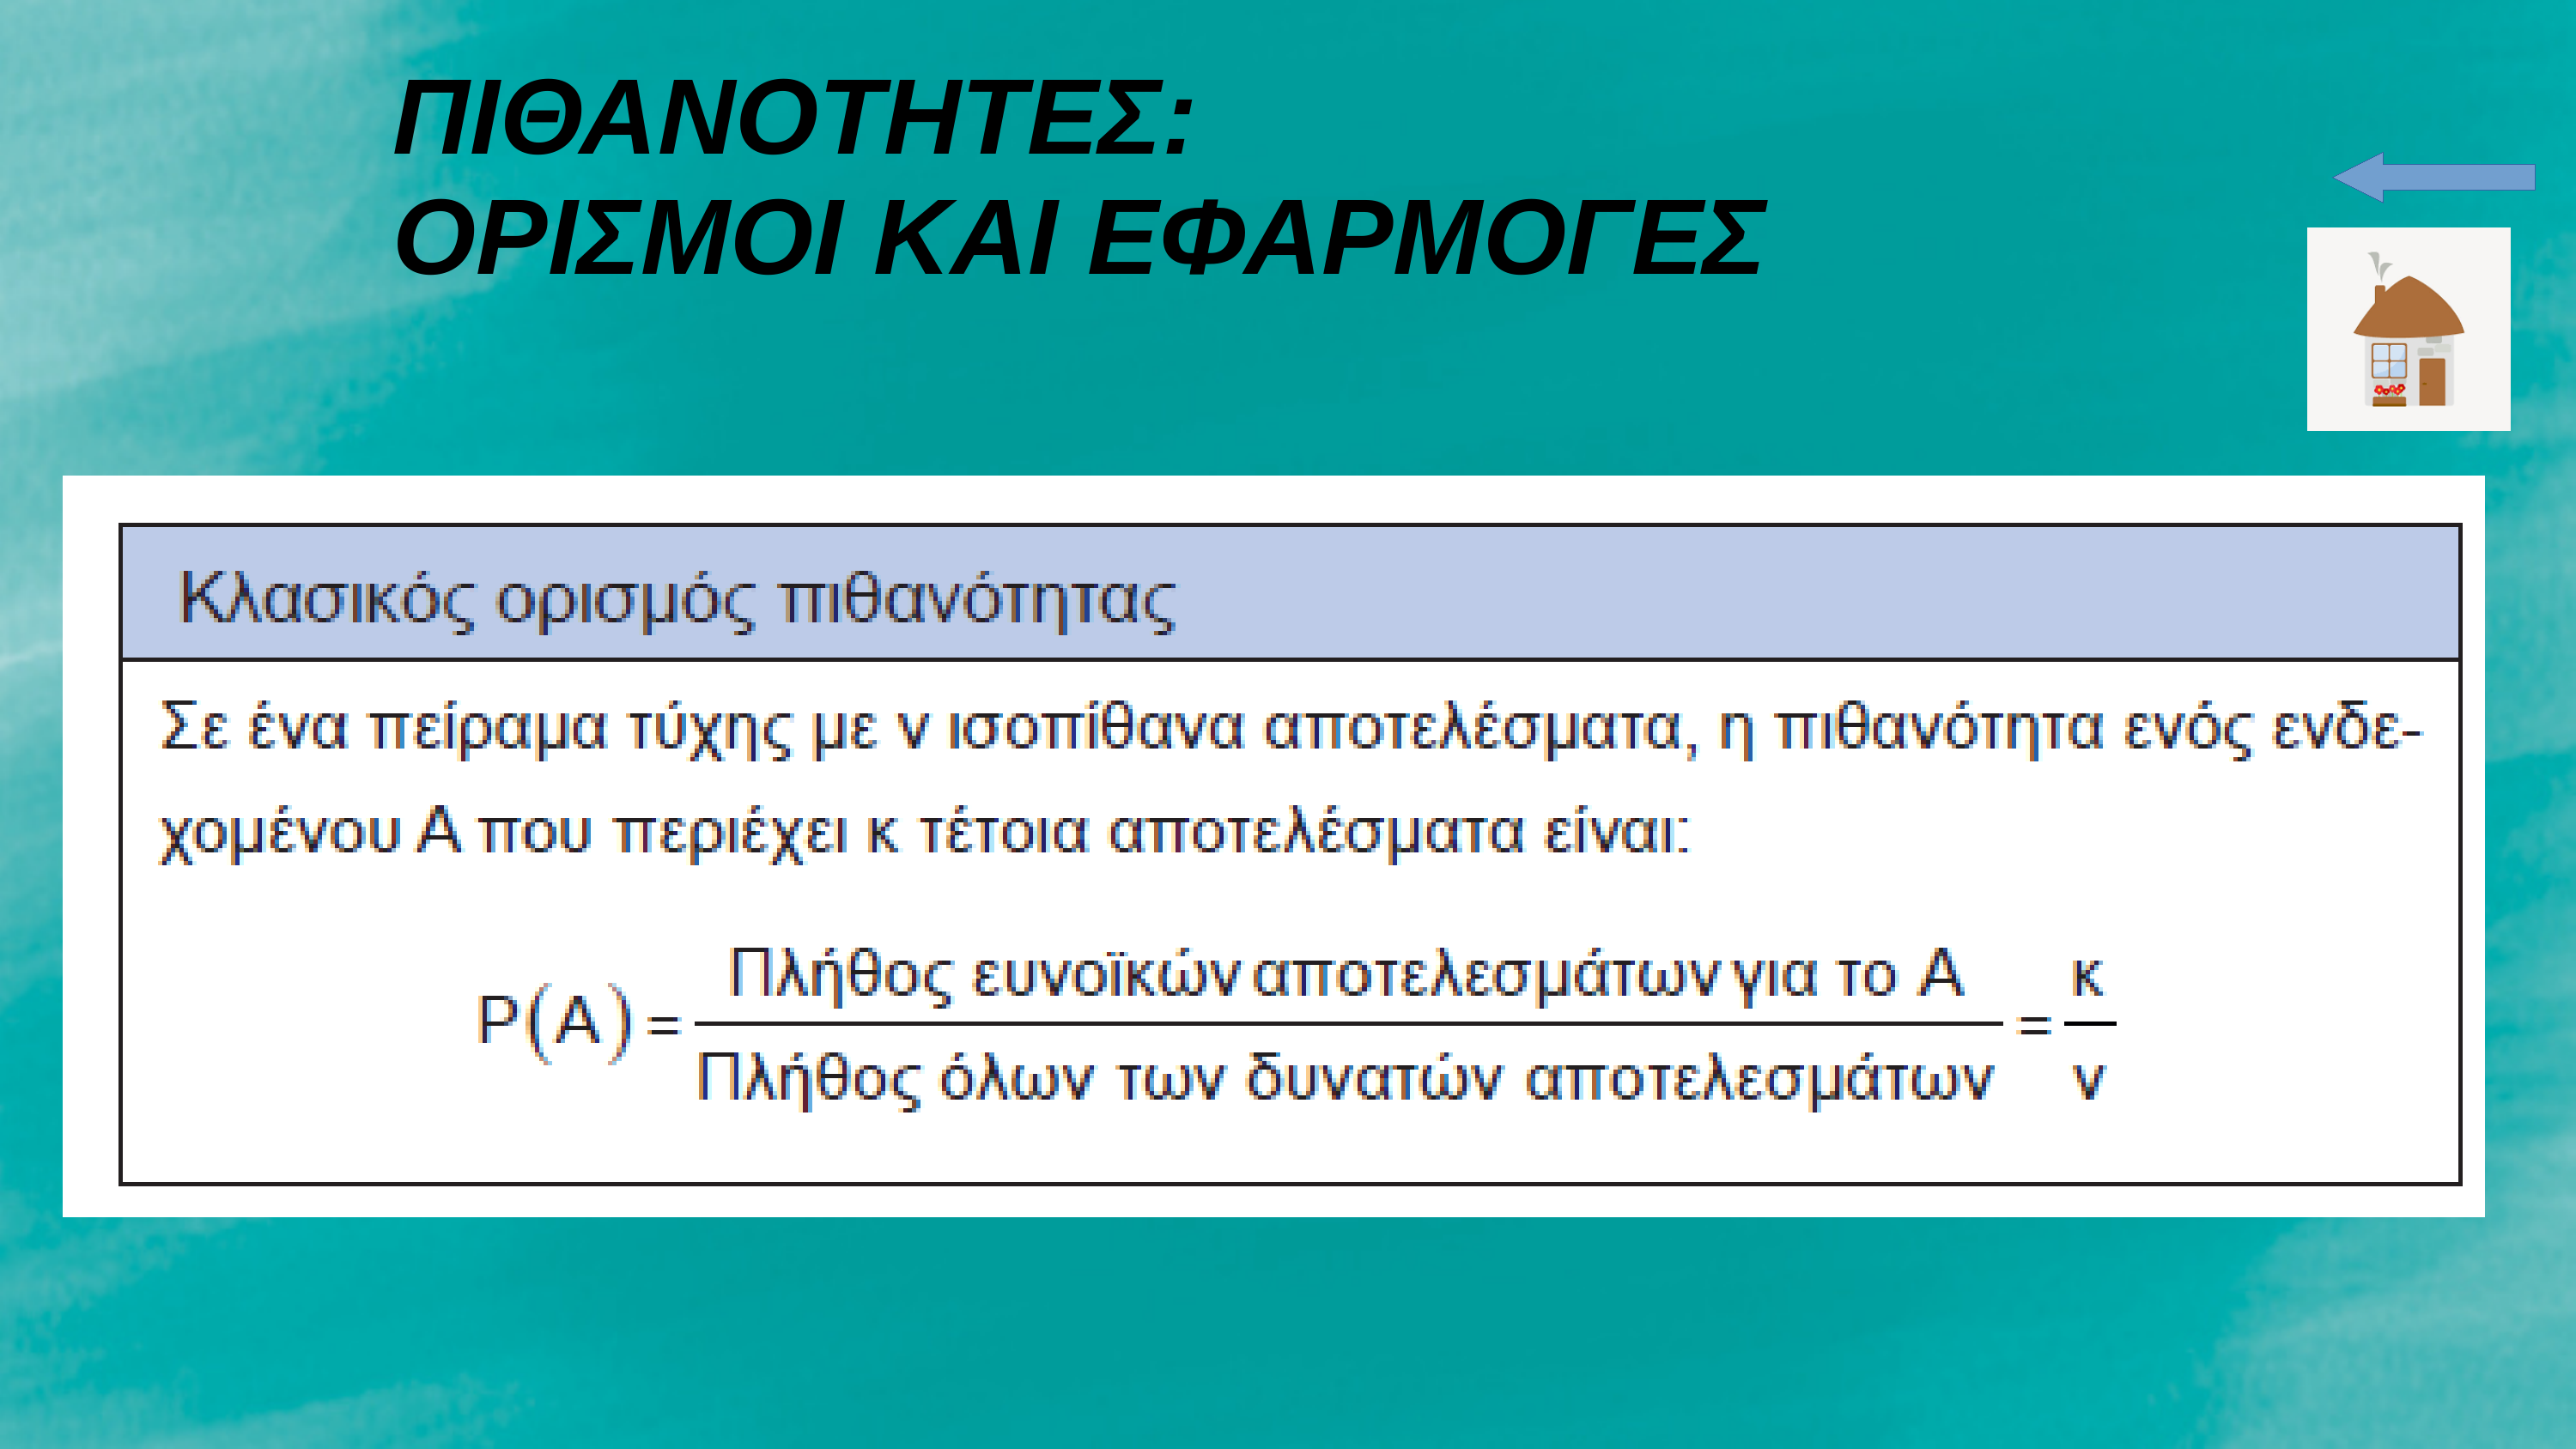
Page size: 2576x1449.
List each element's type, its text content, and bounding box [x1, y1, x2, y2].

text_box ΠΙΘΑΝΟΤΗΤΕΣ: ΟΡΙΣΜΟΙ ΚΑΙ ΕΦΑΡΜΟΓΕΣ [380, 51, 1877, 305]
text_box [0, 0, 2576, 1449]
picture [63, 476, 2485, 1217]
picture [2307, 227, 2511, 431]
